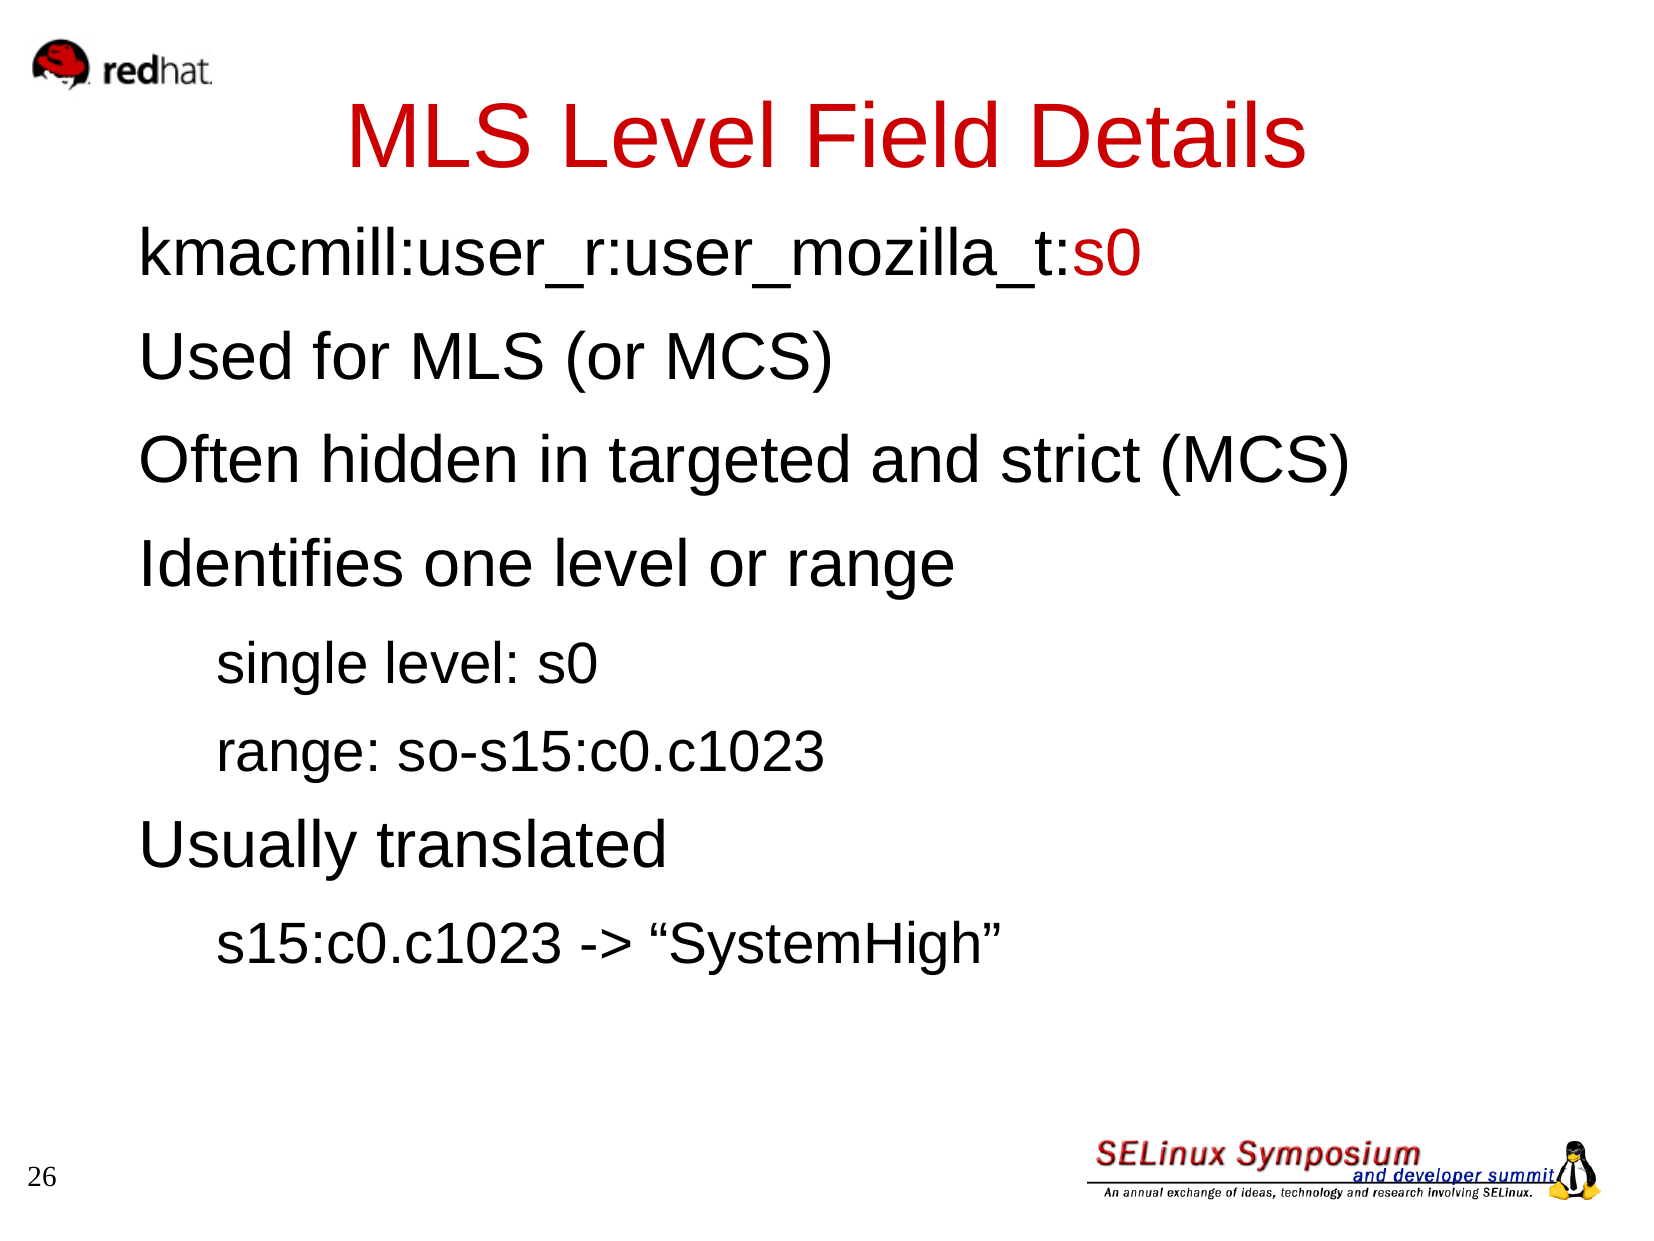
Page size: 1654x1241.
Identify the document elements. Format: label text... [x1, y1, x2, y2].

picture [31, 37, 212, 98]
list kmacmill:user_r:user_mozilla_t:s0 Used for MLS (or MCS) Often hidden in targeted and strict (MCS) Identifies one level or range single level: s0 range: so-s15:c0.c1023 Usually translated s15:c0.c1023 -> “SystemHigh” [121, 214, 1534, 1163]
picture [1087, 1135, 1613, 1200]
title MLS Level Field Details [121, 55, 1534, 214]
